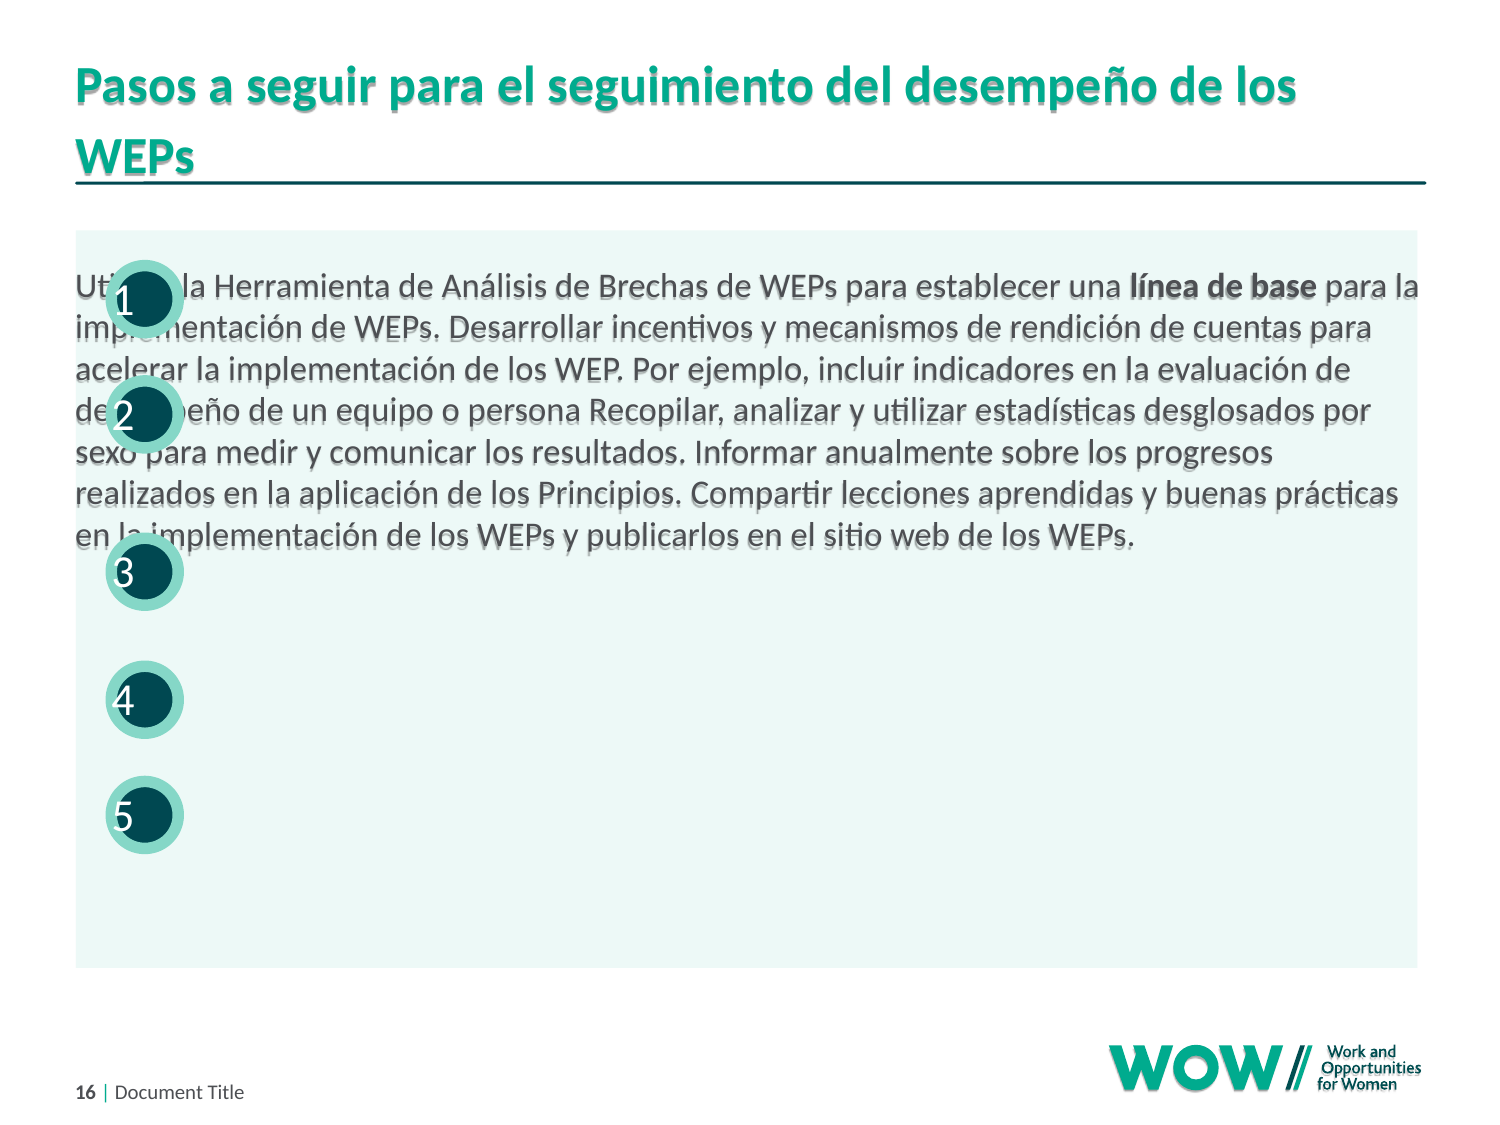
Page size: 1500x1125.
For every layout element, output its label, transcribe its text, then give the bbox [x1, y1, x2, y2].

list Utilizar la Herramienta de Análisis de Brechas de WEPs para establecer una línea de base para la implementación de WEPs. Desarrollar incentivos y mecanismos de rendición de cuentas para acelerar la implementación de los WEP. Por ejemplo, incluir indicadores en la evaluación de desempeño de un equipo o persona Recopilar, analizar y utilizar estadísticas desglosados por sexo para medir y comunicar los resultados. Informar anualmente sobre los progresos realizados en la aplicación de los Principios. Compartir lecciones aprendidas y buenas prácticas en la implementación de los WEPs y publicarlos en el sitio web de los WEPs. [213, 273, 1371, 940]
text_box 5 [111, 785, 179, 840]
text_box 2 [111, 384, 179, 440]
title Pasos a seguir para el seguimiento del desempeño de los WEPs [75, 41, 1458, 156]
text_box [75, 230, 1418, 968]
text_box 4 [111, 669, 179, 725]
text_box 3 [111, 541, 179, 597]
text_box 16 | Document Title [75, 1045, 426, 1106]
text_box 1 [111, 269, 179, 324]
